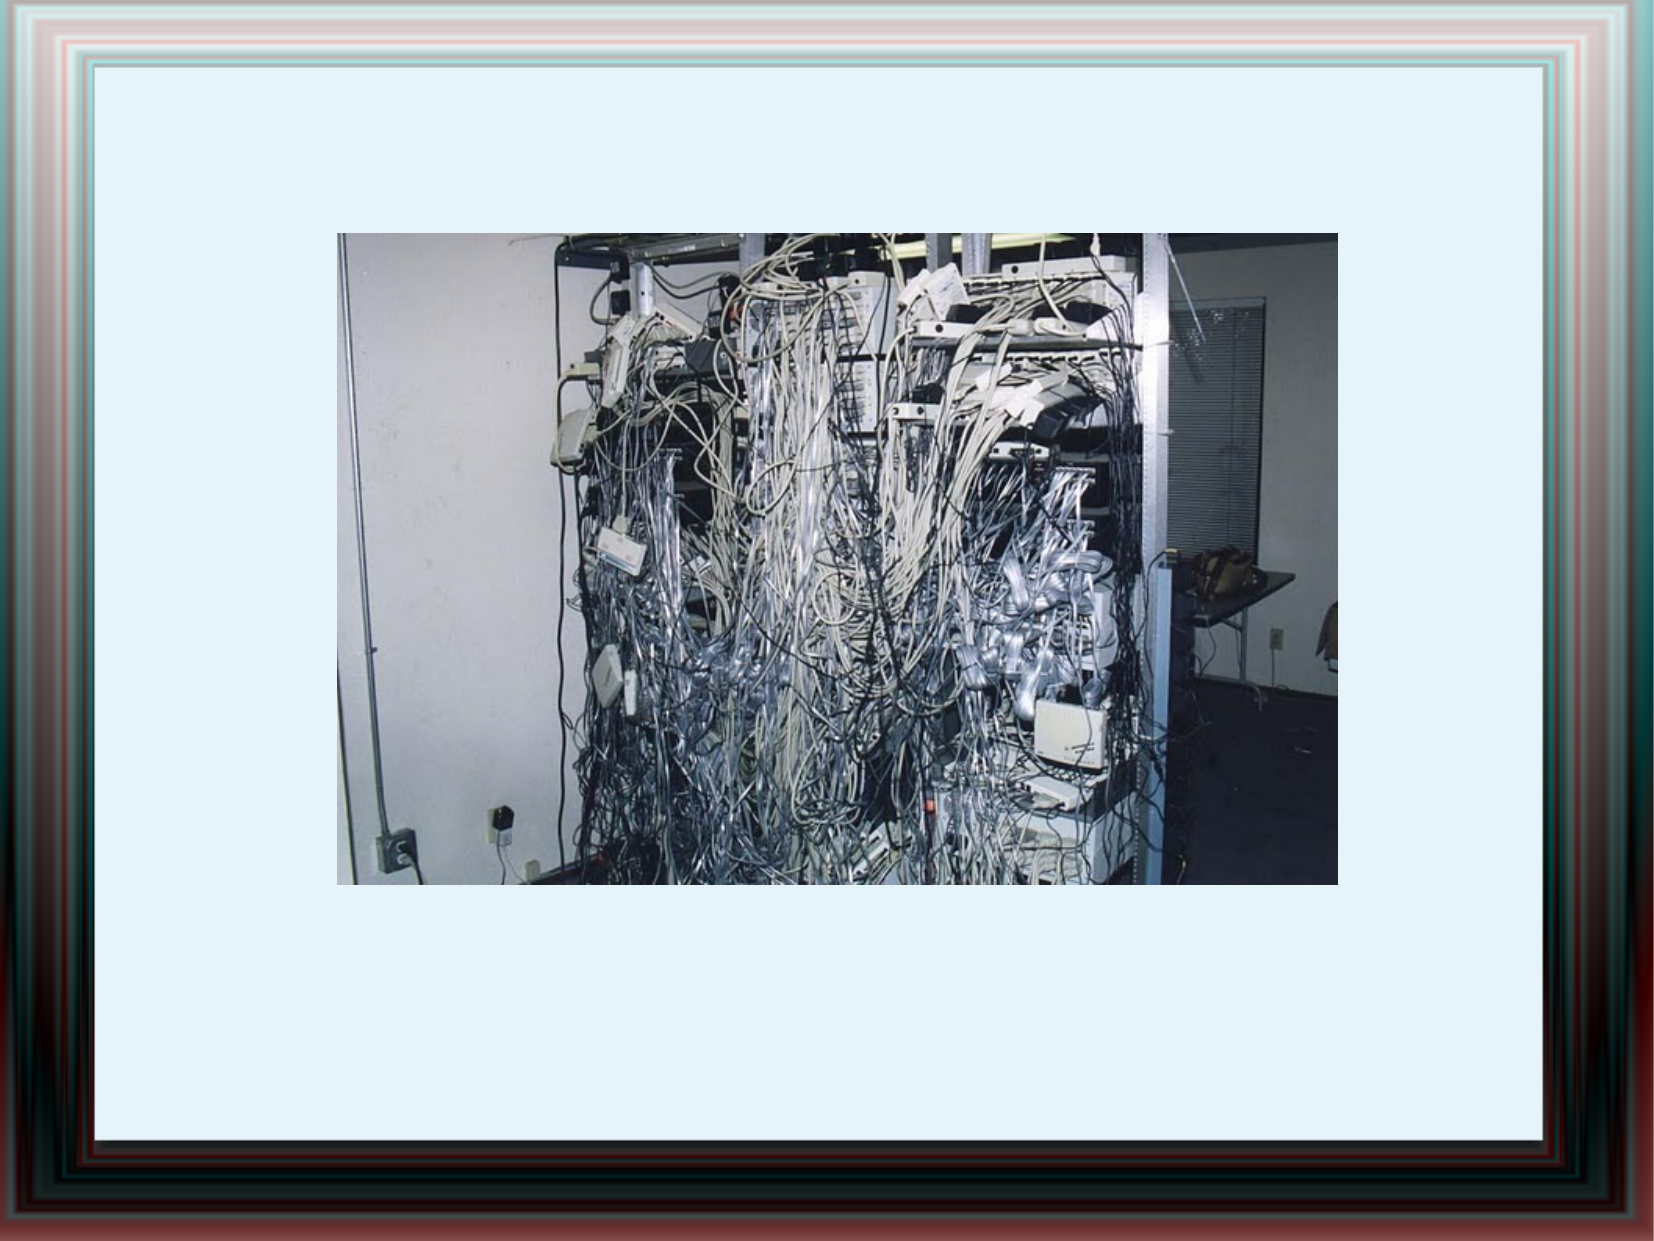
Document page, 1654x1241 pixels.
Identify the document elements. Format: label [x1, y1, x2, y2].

list [118, 242, 1506, 1046]
picture [0, 0, 1654, 1241]
